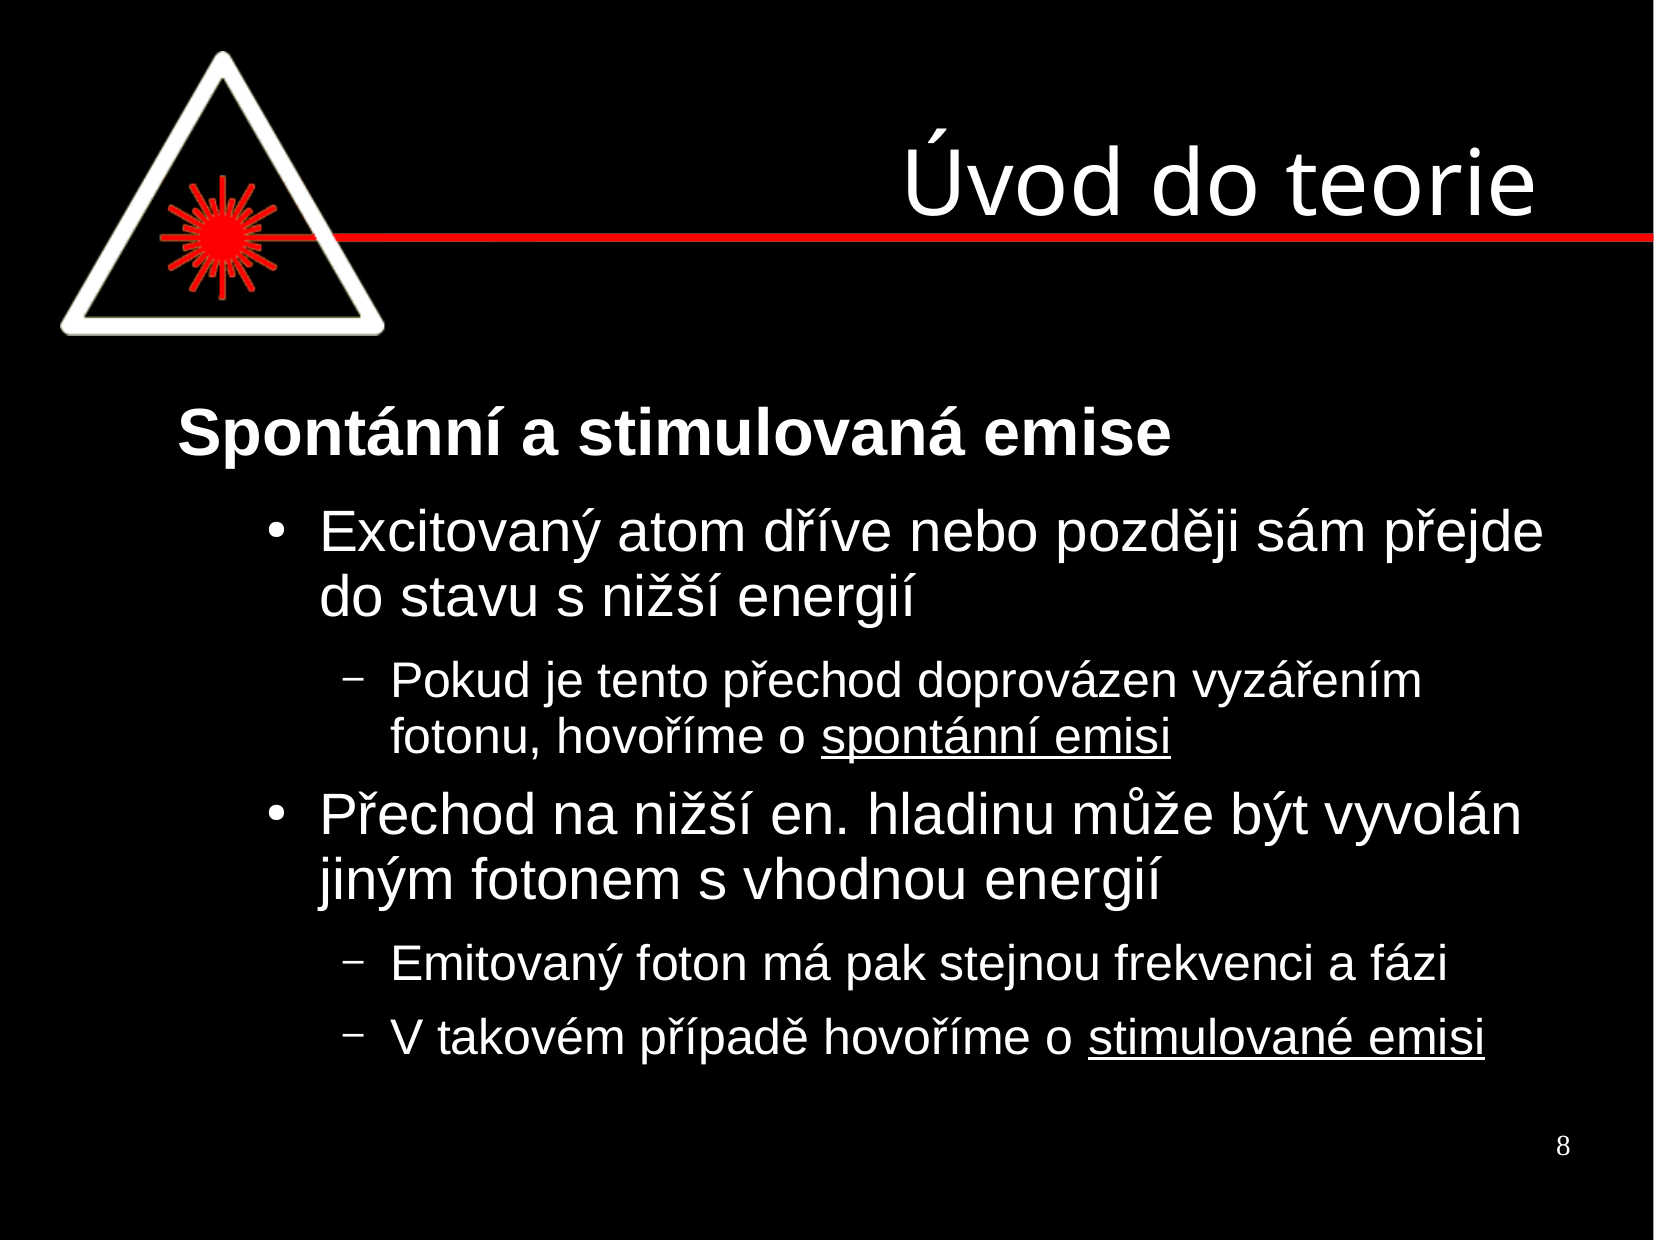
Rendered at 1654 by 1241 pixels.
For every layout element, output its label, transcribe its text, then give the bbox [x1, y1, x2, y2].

picture [60, 51, 1654, 336]
title Úvod do teorie [50, 75, 1540, 283]
list Spontánní a stimulovaná emise Excitovaný atom dříve nebo později sám přejde do stavu s nižší energií Pokud je tento přechod doprovázen vyzářením fotonu, hovoříme o spontánní emisi Přechod na nižší en. hladinu může být vyvolán jiným fotonem s vhodnou energií Emitovaný foton má pak stejnou frekvenci a fázi V takovém případě hovoříme o stimulované emisi [177, 394, 1571, 1064]
